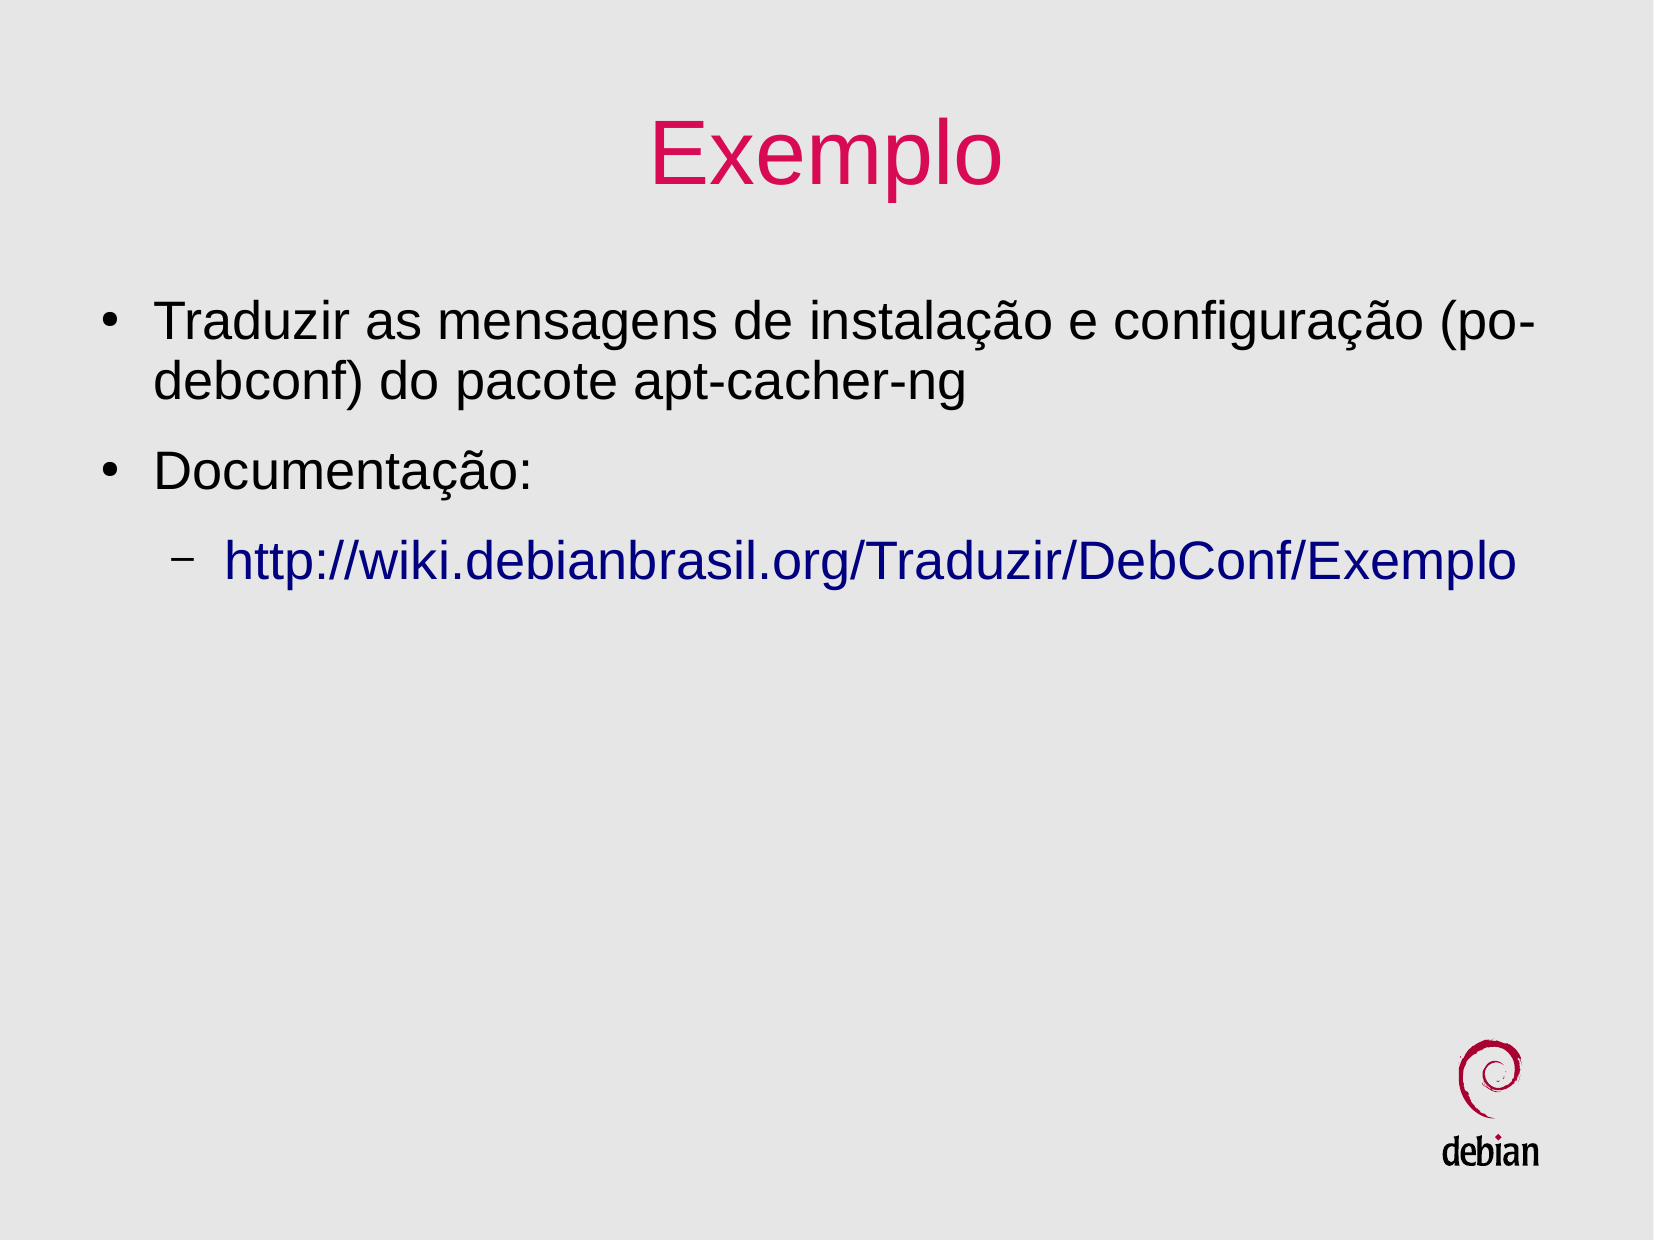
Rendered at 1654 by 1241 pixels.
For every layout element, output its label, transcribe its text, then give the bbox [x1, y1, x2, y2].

title Exemplo [82, 49, 1571, 257]
list Traduzir as mensagens de instalação e configuração (po-debconf) do pacote apt-cacher-ng Documentação: http://wiki.debianbrasil.org/Traduzir/DebConf/Exemplo [82, 290, 1538, 1010]
